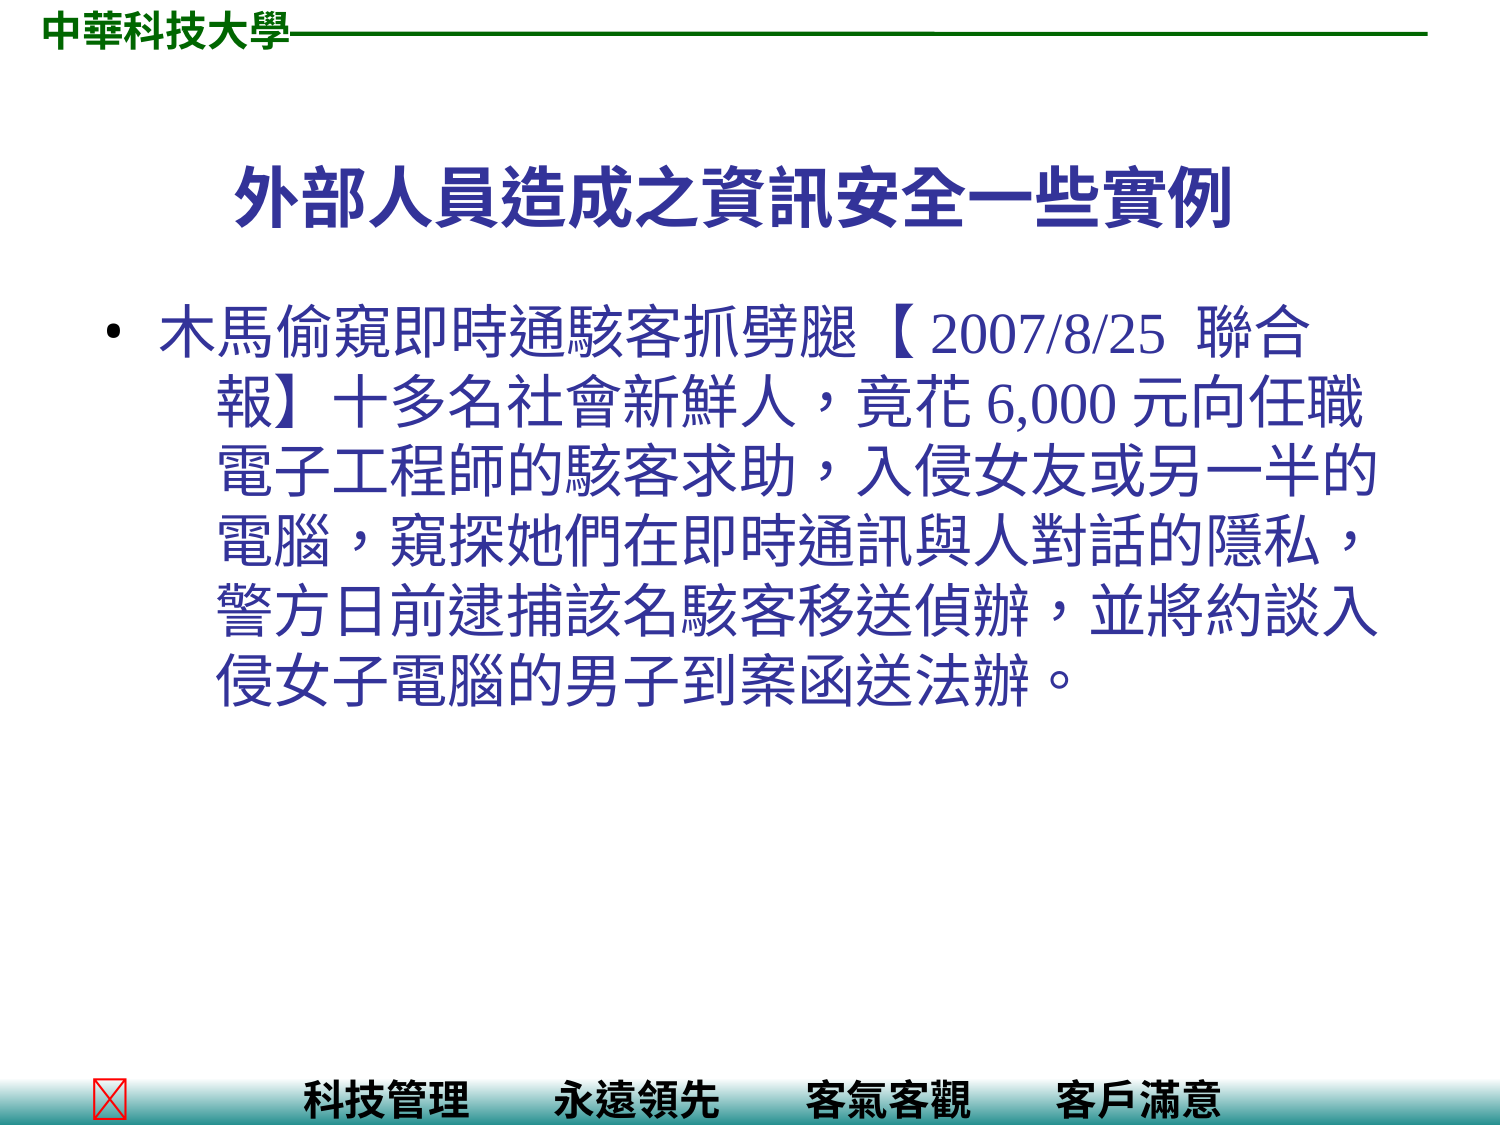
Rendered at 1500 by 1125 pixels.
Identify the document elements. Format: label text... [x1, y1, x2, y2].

list 木馬偷窺即時通駭客抓劈腿【2007/8/25 聯合報】十多名社會新鮮人，竟花6,000元向任職電子工程師的駭客求助，入侵女友或另一半的電腦，窺探她們在即時通訊與人對話的隱私，警方日前逮捕該名駭客移送偵辦，並將約談入侵女子電腦的男子到案函送法辦。 [87, 287, 1438, 1025]
title 外部人員造成之資訊安全一些實例 [125, 139, 1344, 252]
